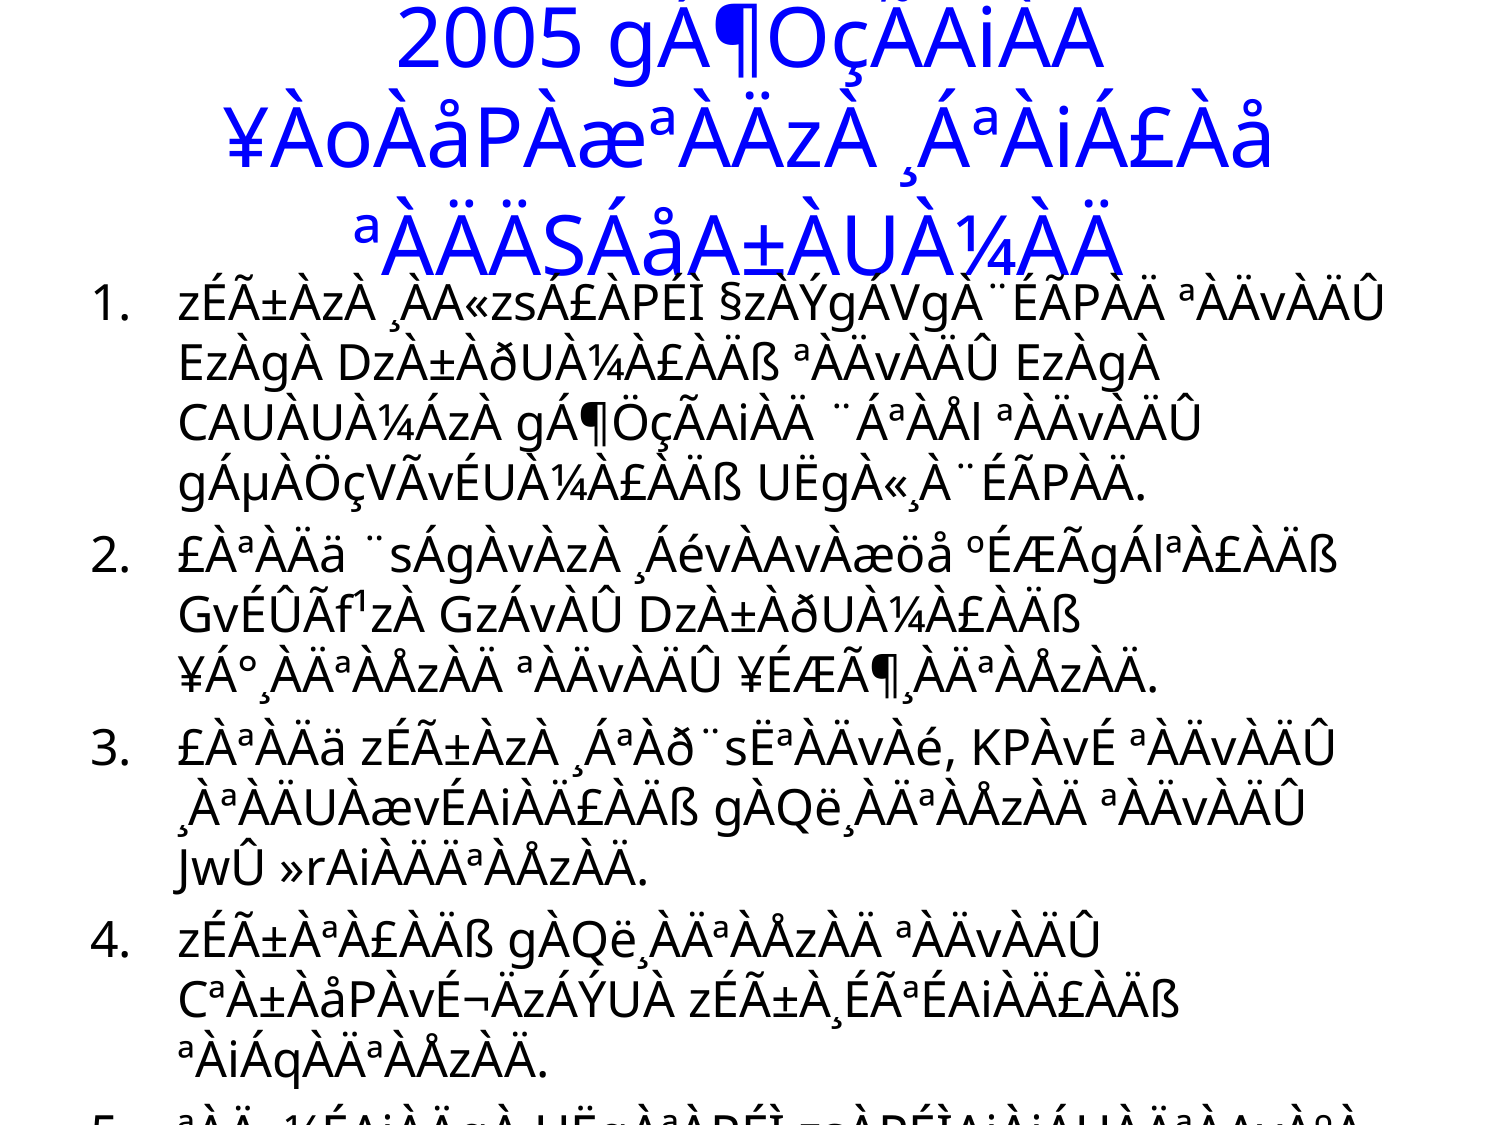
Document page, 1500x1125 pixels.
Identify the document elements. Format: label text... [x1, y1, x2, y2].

title 2005 gÁ¶ÖçÃAiÀÄ ¥ÀoÀåPÀæªÀÄzÀ ¸ÁªÀiÁ£Àå ªÀÄÄSÁåA±ÀUÀ¼ÀÄ [75, 45, 1426, 233]
list zÉÃ±ÀzÀ ¸ÀA«zsÁ£ÀPÉÌ §zÀÝgÁVgÀ¨ÉÃPÀÄ ªÀÄvÀÄÛ EzÀgÀ DzÀ±ÀðUÀ¼À£ÀÄß ªÀÄvÀÄÛ EzÀgÀ CAUÀUÀ¼ÁzÀ gÁ¶ÖçÃAiÀÄ ¨ÁªÀÅl ªÀÄvÀÄÛ gÁµÀÖçVÃvÉUÀ¼À£ÀÄß UËgÀ«¸À¨ÉÃPÀÄ. £ÀªÀÄä ¨sÁgÀvÀzÀ ¸ÁévÀAvÀæöå ºÉÆÃgÁlªÀ£ÀÄß GvÉÛÃf¹zÀ GzÁvÀÛ DzÀ±ÀðUÀ¼À£ÀÄß ¥Á°¸ÀÄªÀÅzÀÄ ªÀÄvÀÄÛ ¥ÉÆÃ¶¸ÀÄªÀÅzÀÄ. £ÀªÀÄä zÉÃ±ÀzÀ ¸ÁªÀð¨sËªÀÄvÀé, KPÀvÉ ªÀÄvÀÄÛ ¸ÀªÀÄUÀævÉAiÀÄ£ÀÄß gÀQë¸ÀÄªÀÅzÀÄ ªÀÄvÀÄÛ JwÛ »rAiÀÄÄªÀÅzÀÄ. zÉÃ±ÀªÀ£ÀÄß gÀQë¸ÀÄªÀÅzÀÄ ªÀÄvÀÄÛ CªÀ±ÀåPÀvÉ¬ÄzÁÝUÀ zÉÃ±À¸ÉÃªÉAiÀÄ£ÀÄß ªÀiÁqÀÄªÀÅzÀÄ. ªÀÄ»¼ÉAiÀÄgÀ UËgÀªÀPÉÌ zsÀPÉÌAiÀiÁUÀÄªÀAvÀºÀ ¥ÀzÀÝwUÀ¼À£ÀÄß C¼À¹ºÁPÀ®Ä ªÀÄvÀ, ¨sÁµÉ ªÀÄvÀÄÛ ¥ÁæzÉÃ²PÀ ªÉÊ«zsÀåvÉUÀ¼À£ÀÄß §¢UÉÆwÛ zÉÃ±ÀzÀ ¸ÁªÀÄgÀ¸Àå ªÀÄvÀÄÛ d£ÀvÉAiÀÄ°è ¨sÁævÀÈvÀéªÀ£ÀÄß PÁ¥ÁqÀÄªÀÅzÀÄ. [75, 262, 1426, 1006]
